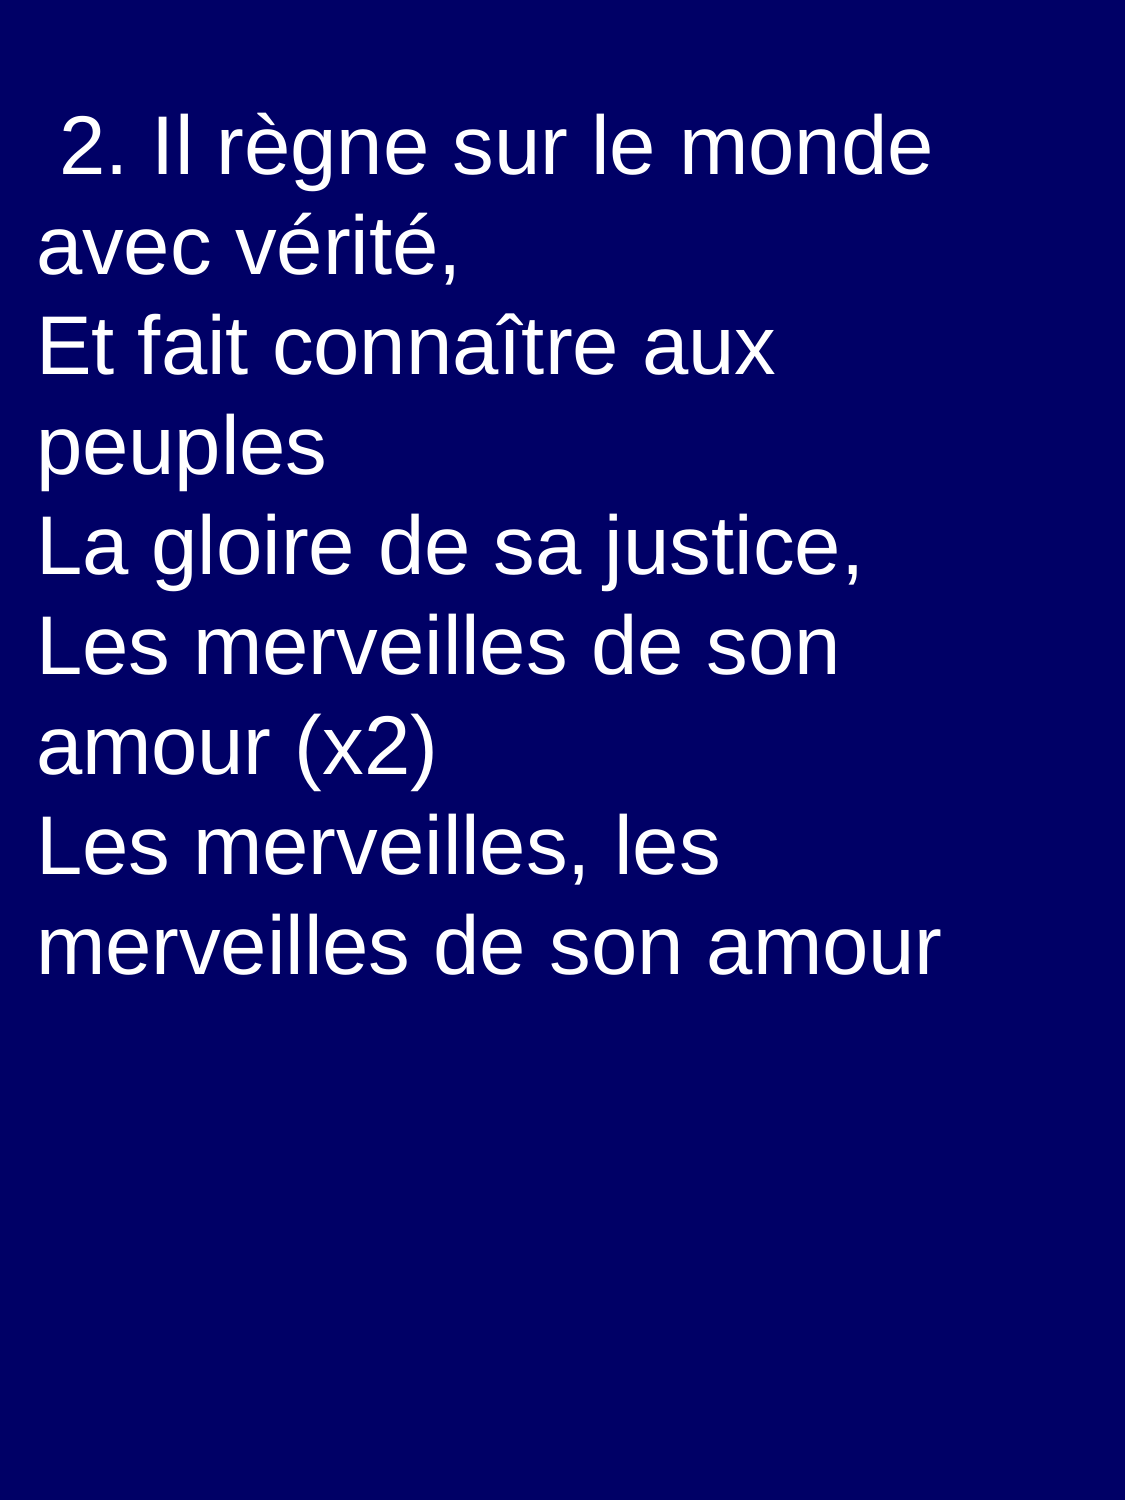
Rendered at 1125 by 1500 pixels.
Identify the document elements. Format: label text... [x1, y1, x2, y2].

text_box 2. Il règne sur le monde avec vérité, Et fait connaître aux peuples La gloire de sa justice, Les merveilles de son amour (x2) Les merveilles, les merveilles de son amour [21, 83, 1104, 999]
